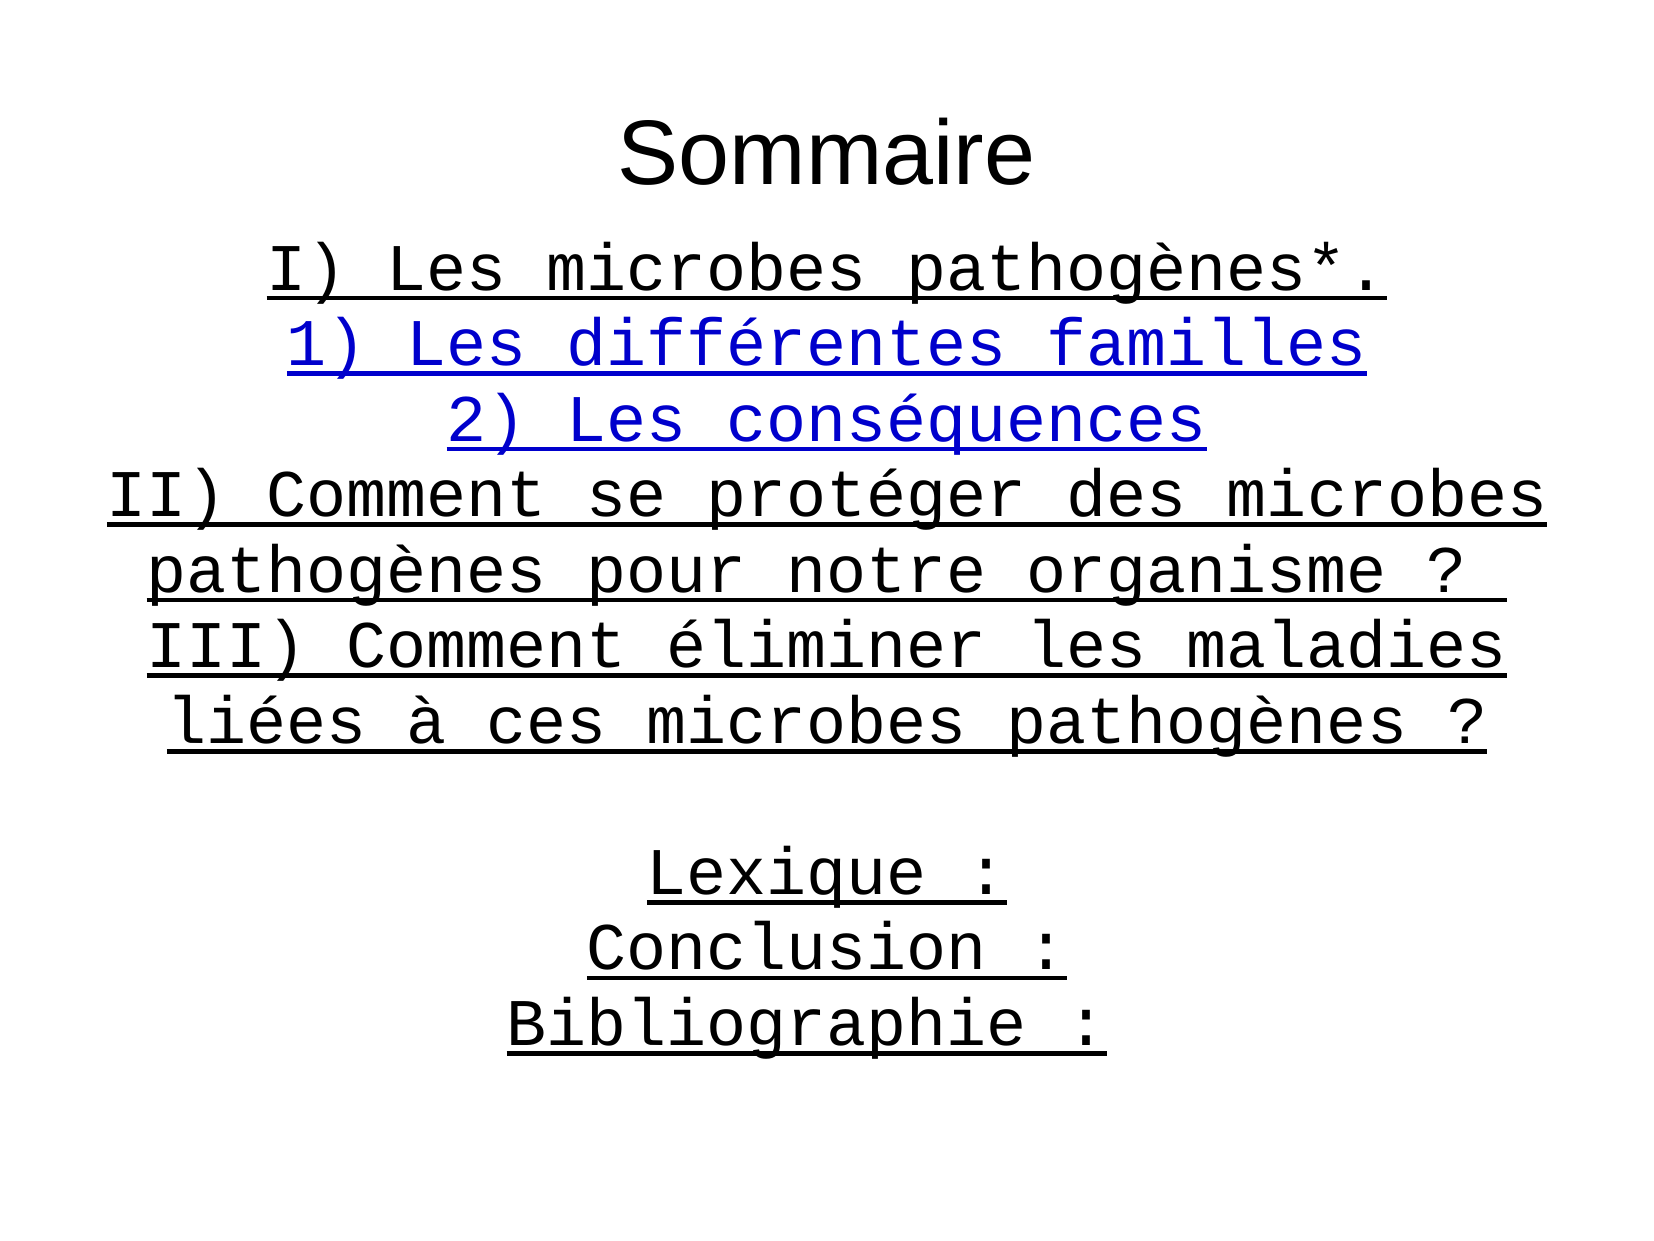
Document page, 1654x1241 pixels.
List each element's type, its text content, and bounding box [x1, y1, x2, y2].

subtitle I) Les microbes pathogènes*. 1) Les différentes familles 2) Les conséquences II) Comment se protéger des microbes pathogènes pour notre organisme ? III) Comment éliminer les maladies liées à ces microbes pathogènes ? Lexique : Conclusion : Bibliographie : [82, 234, 1571, 1066]
title Sommaire [82, 49, 1571, 234]
